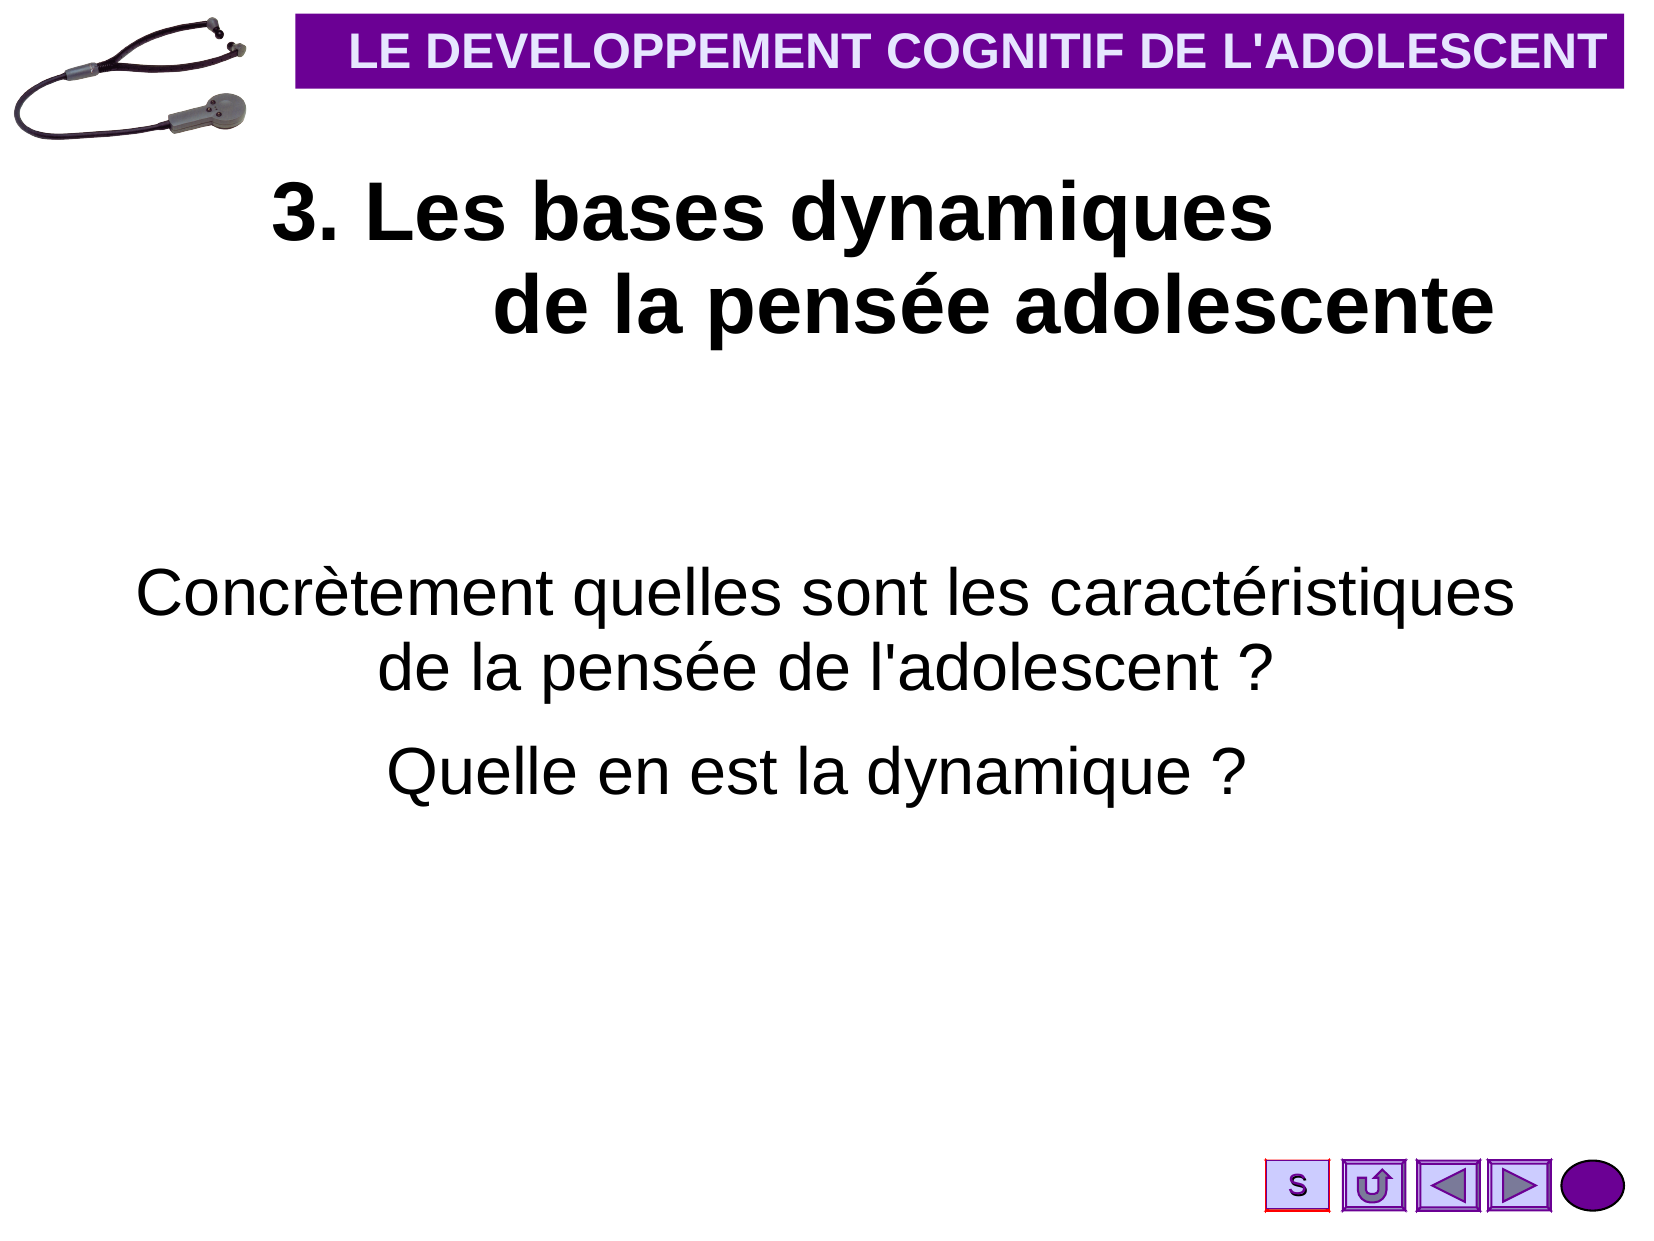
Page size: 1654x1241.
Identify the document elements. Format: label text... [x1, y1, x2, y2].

list Concrètement quelles sont les caractéristiques de la pensée de l'adolescent ? Quelle en est la dynamique ? [88, 442, 1565, 953]
picture [8, 8, 260, 153]
text_box LE DEVELOPPEMENT COGNITIF DE L'ADOLESCENT [295, 13, 1625, 89]
text_box [1561, 1160, 1625, 1211]
text_box 3. Les bases dynamiques de la pensée adolescente [59, 157, 1512, 359]
